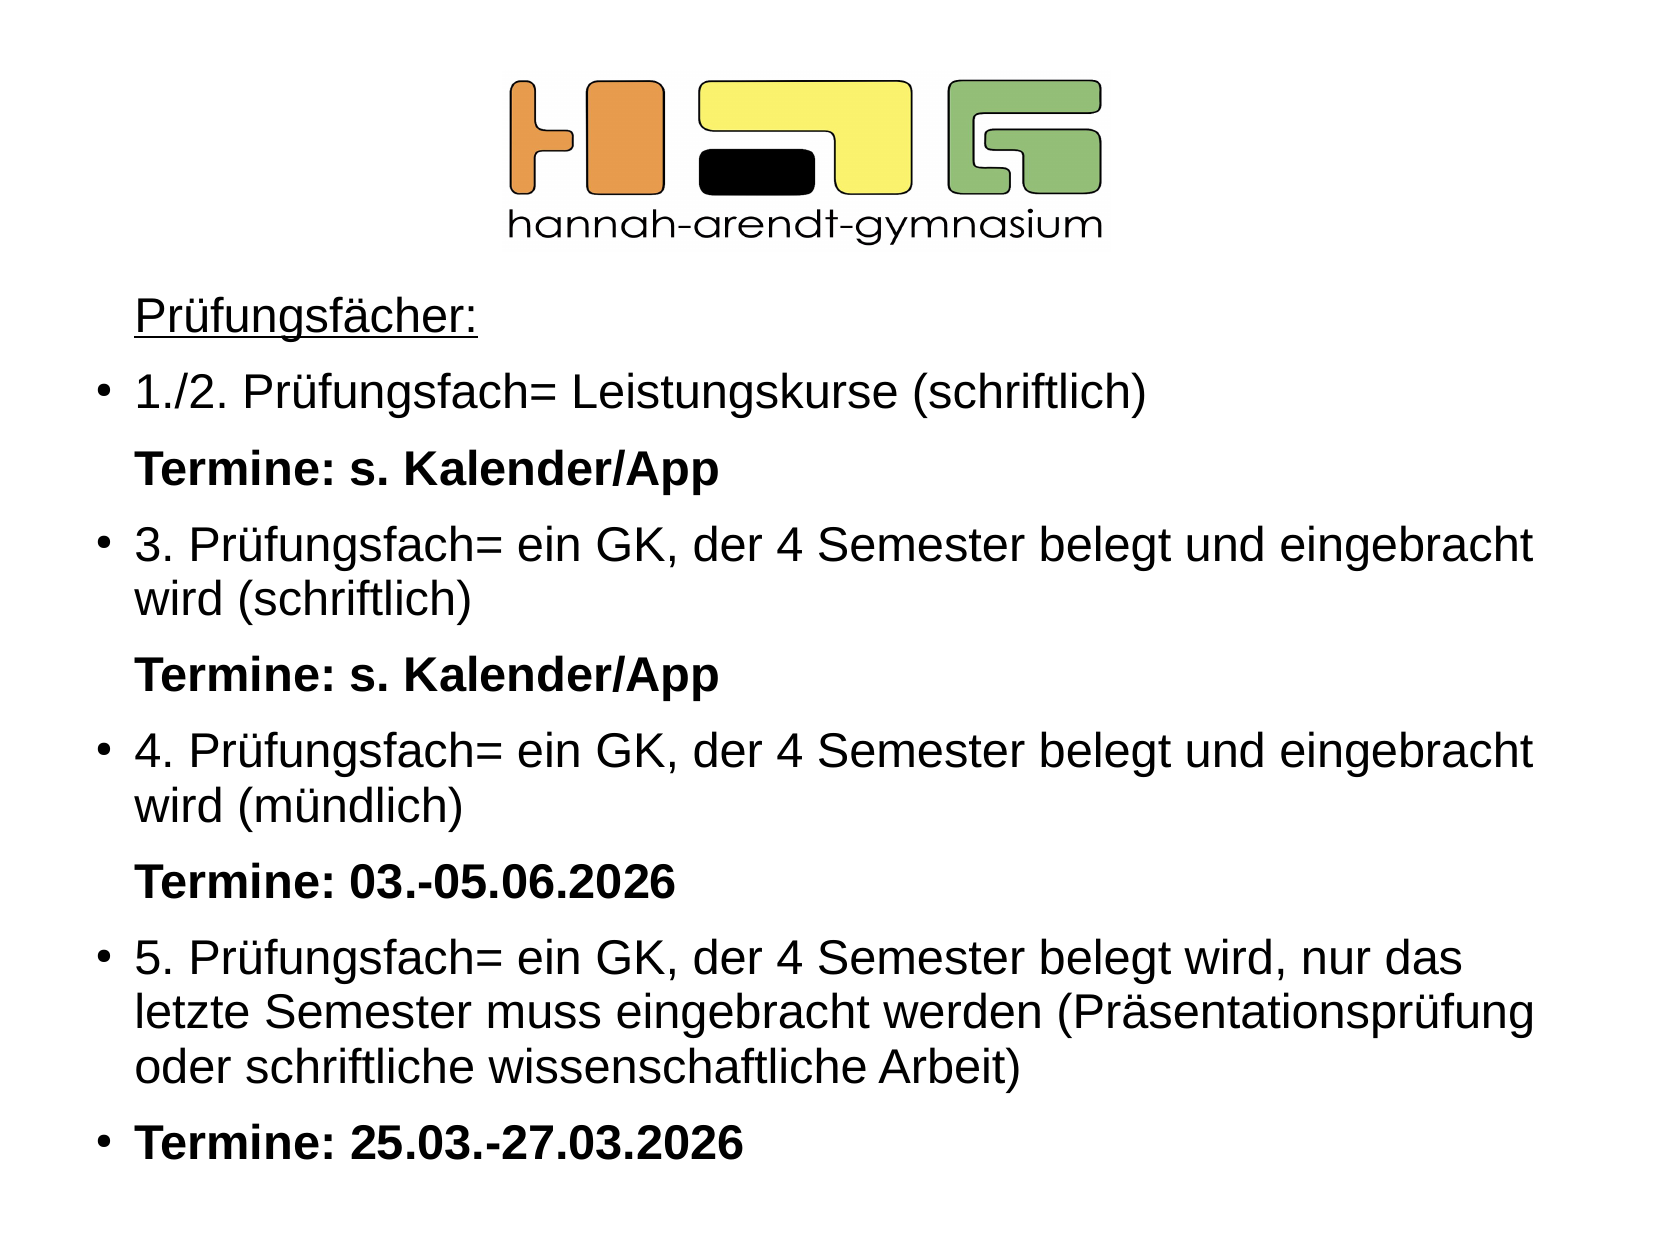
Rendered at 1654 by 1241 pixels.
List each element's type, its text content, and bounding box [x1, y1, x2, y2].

picture [502, 70, 1111, 253]
list Prüfungsfächer: 1./2. Prüfungsfach= Leistungskurse (schriftlich) Termine: s. Kalender/App 3. Prüfungsfach= ein GK, der 4 Semester belegt und eingebracht wird (schriftlich) Termine: s. Kalender/App 4. Prüfungsfach= ein GK, der 4 Semester belegt und eingebracht wird (mündlich) Termine: 03.-05.06.2026 5. Prüfungsfach= ein GK, der 4 Semester belegt wird, nur das letzte Semester muss eingebracht werden (Präsentationsprüfung oder schriftliche wissenschaftliche Arbeit) Termine: 25.03.-27.03.2026 [82, 212, 1571, 1193]
